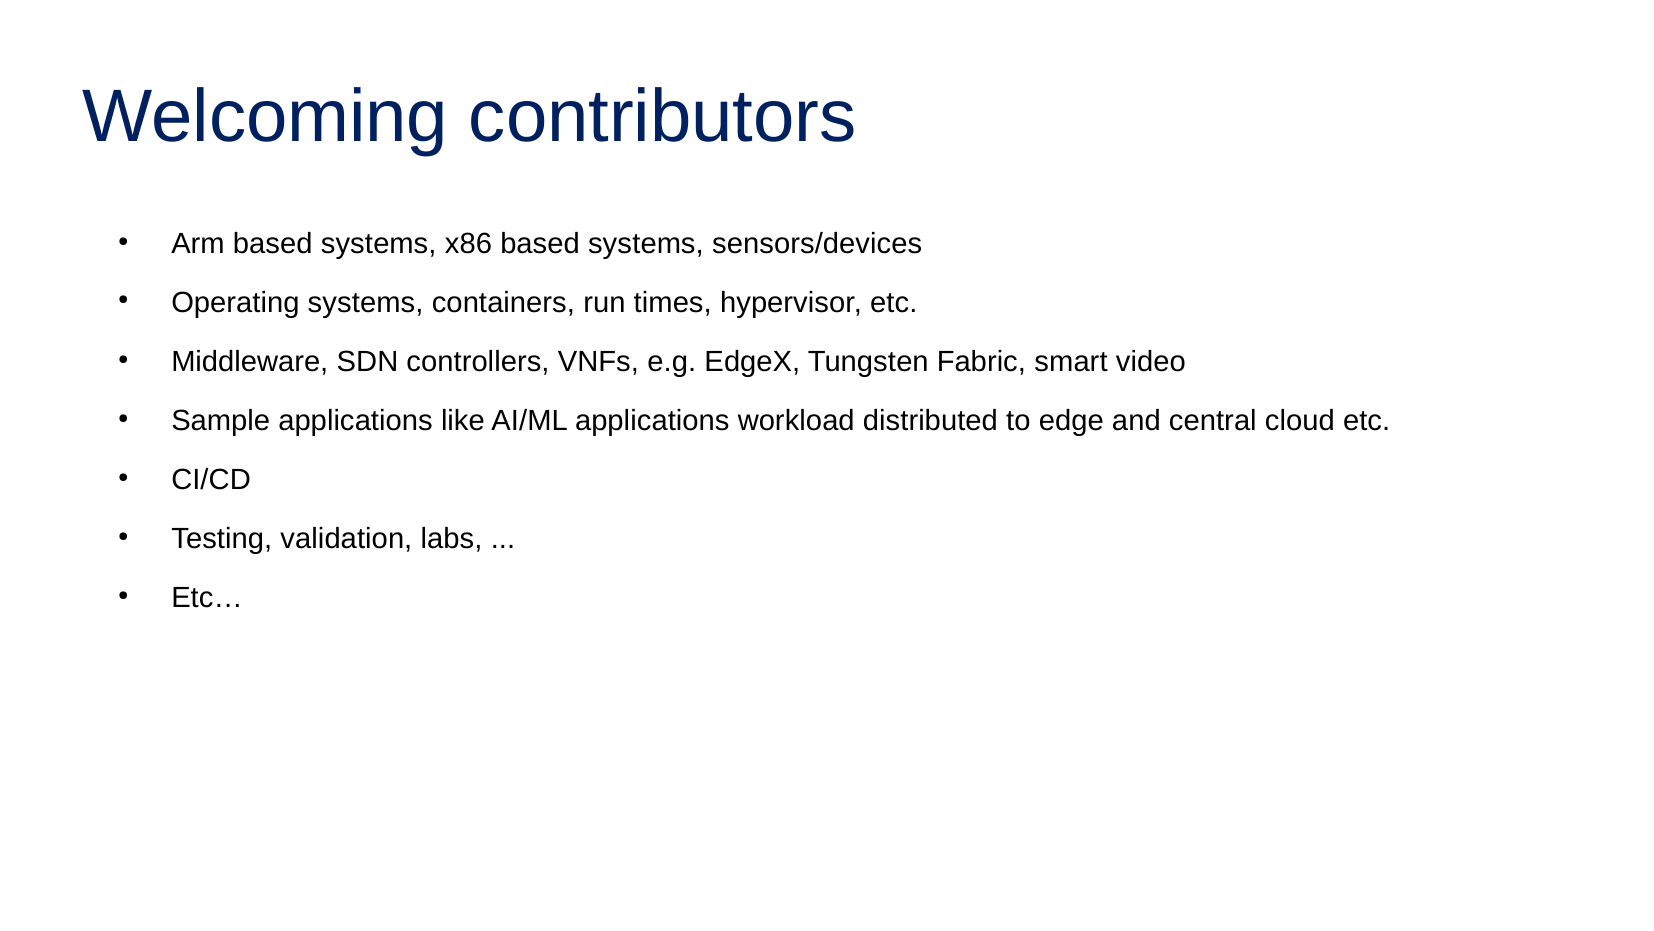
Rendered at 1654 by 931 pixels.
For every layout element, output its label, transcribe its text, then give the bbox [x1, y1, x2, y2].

list Arm based systems, x86 based systems, sensors/devices Operating systems, containers, run times, hypervisor, etc. Middleware, SDN controllers, VNFs, e.g. EdgeX, Tungsten Fabric, smart video Sample applications like AI/ML applications workload distributed to edge and central cloud etc. CI/CD Testing, validation, labs, ... Etc… [82, 224, 1571, 764]
title Welcoming contributors [82, 35, 1235, 189]
